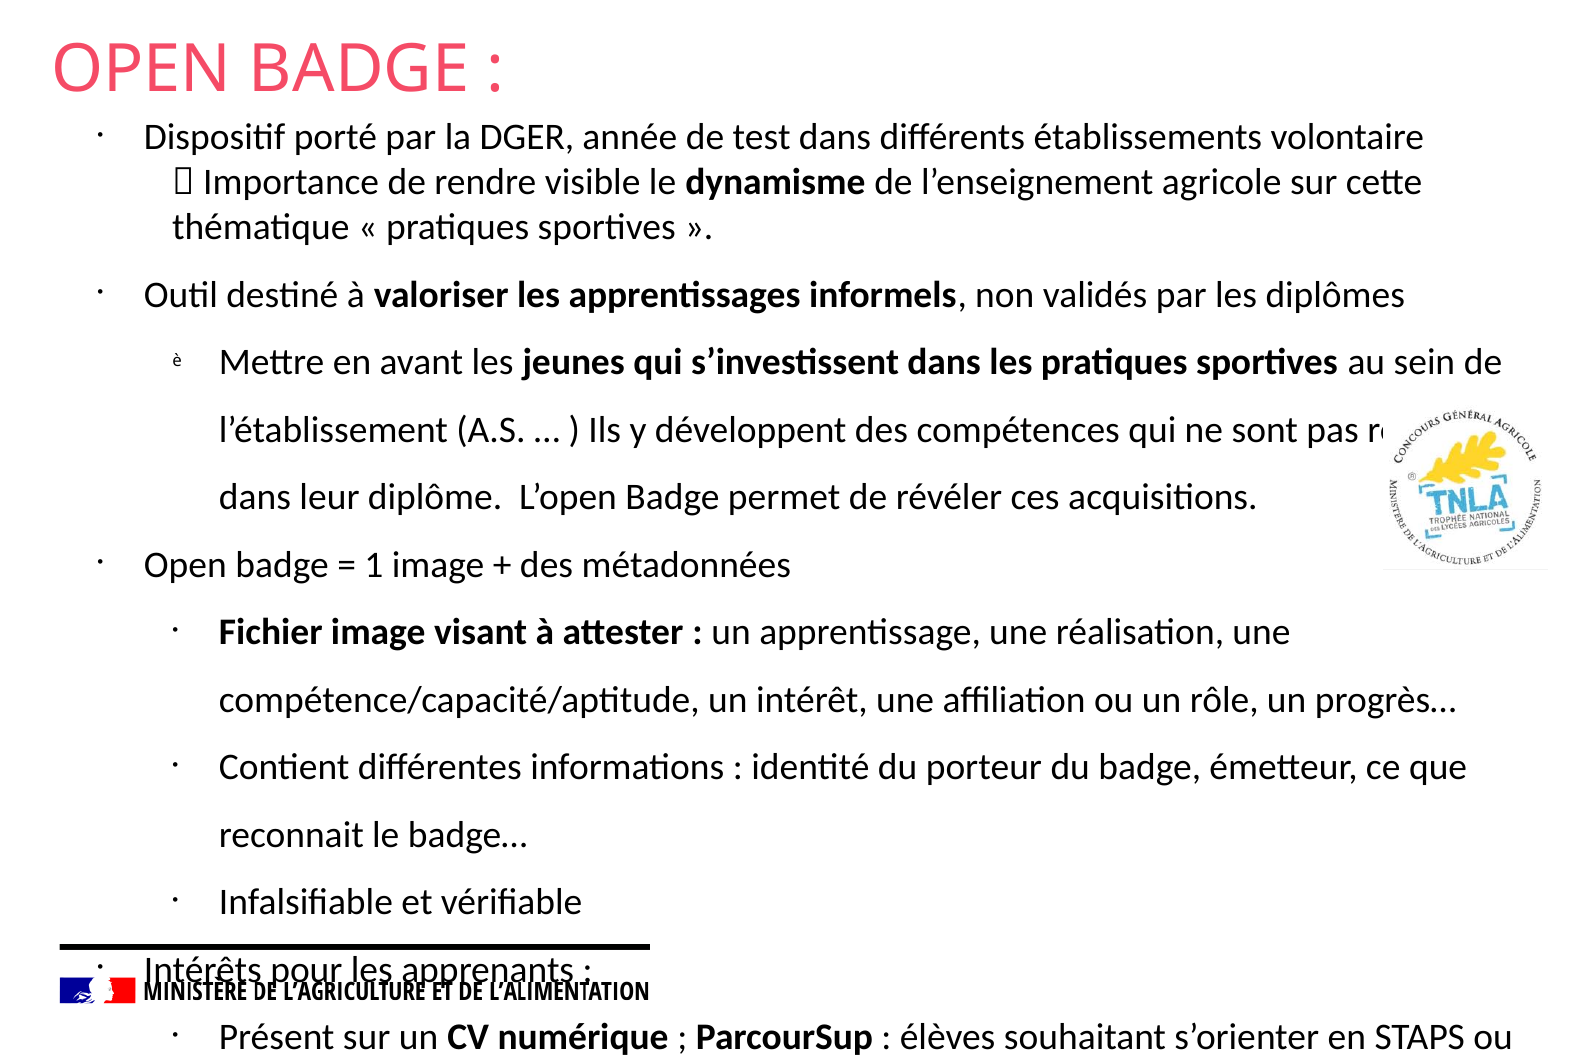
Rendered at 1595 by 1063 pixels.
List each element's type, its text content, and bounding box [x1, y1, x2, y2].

picture [1383, 405, 1548, 570]
picture [59, 944, 82, 1004]
title OPEN BADGE : [36, 17, 1558, 210]
text_box Dispositif porté par la DGER, année de test dans différents établissements volontaire  Importance de rendre visible le dynamisme de l’enseignement agricole sur cette thématique « pratiques sportives ». Outil destiné à valoriser les apprentissages informels, non validés par les diplômes Mettre en avant les jeunes qui s’investissent dans les pratiques sportives au sein de l’établissement (A.S. … ) Ils y développent des compétences qui ne sont pas reconnues dans leur diplôme. L’open Badge permet de révéler ces acquisitions. Open badge = 1 image + des métadonnées Fichier image visant à attester : un apprentissage, une réalisation, une compétence/capacité/aptitude, un intérêt, une affiliation ou un rôle, un progrès… Contient différentes informations : identité du porteur du badge, émetteur, ce que reconnait le badge… Infalsifiable et vérifiable Intérêts pour les apprenants : Présent sur un CV numérique ; ParcourSup : élèves souhaitant s’orienter en STAPS ou vers un BPJEPS ; Favoriser l’insertion professionnelle par l’expression de compétences informelles lors d’entretiens d’embauche. [82, 104, 1569, 1026]
